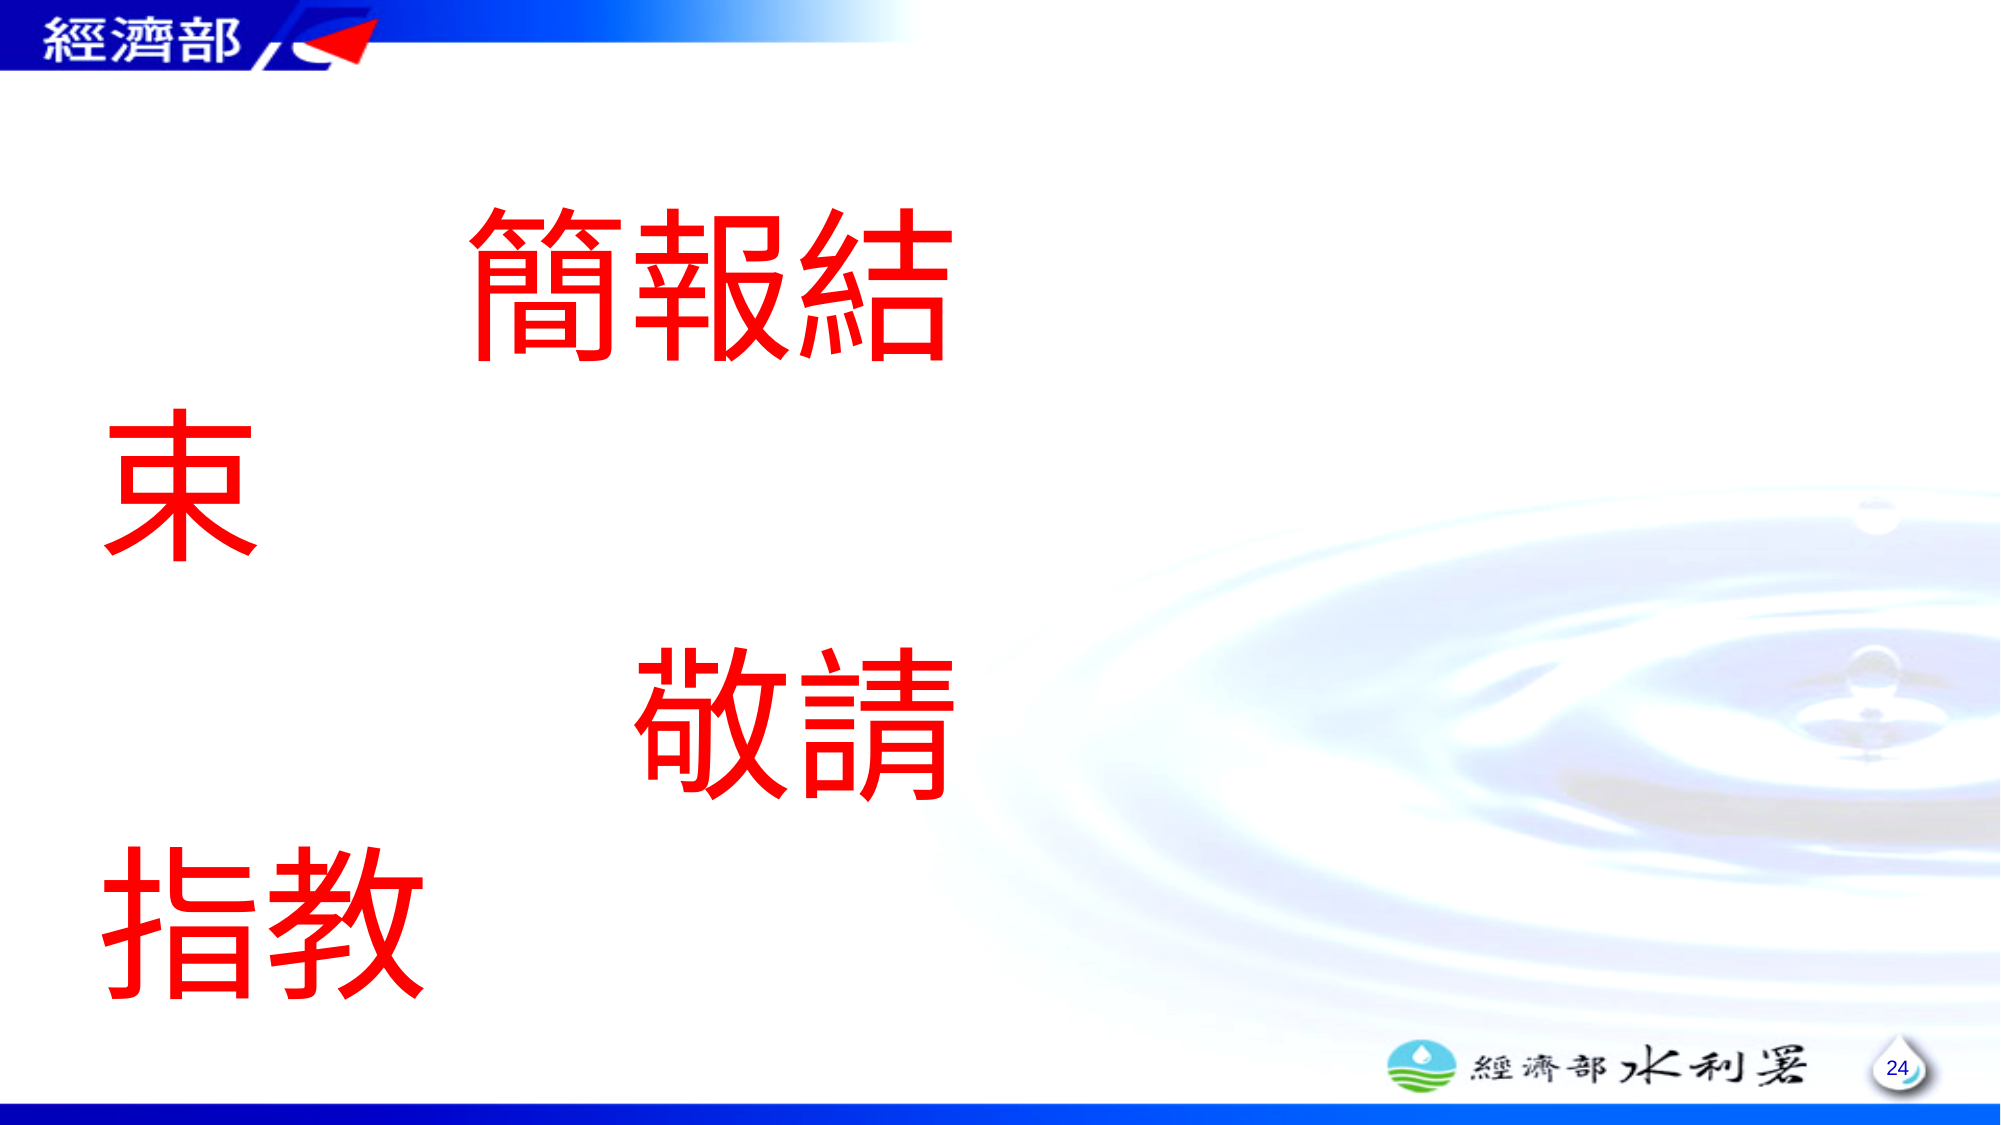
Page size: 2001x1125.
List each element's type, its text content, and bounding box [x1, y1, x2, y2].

list 簡報結束 敬請指教 [138, 255, 1945, 1110]
